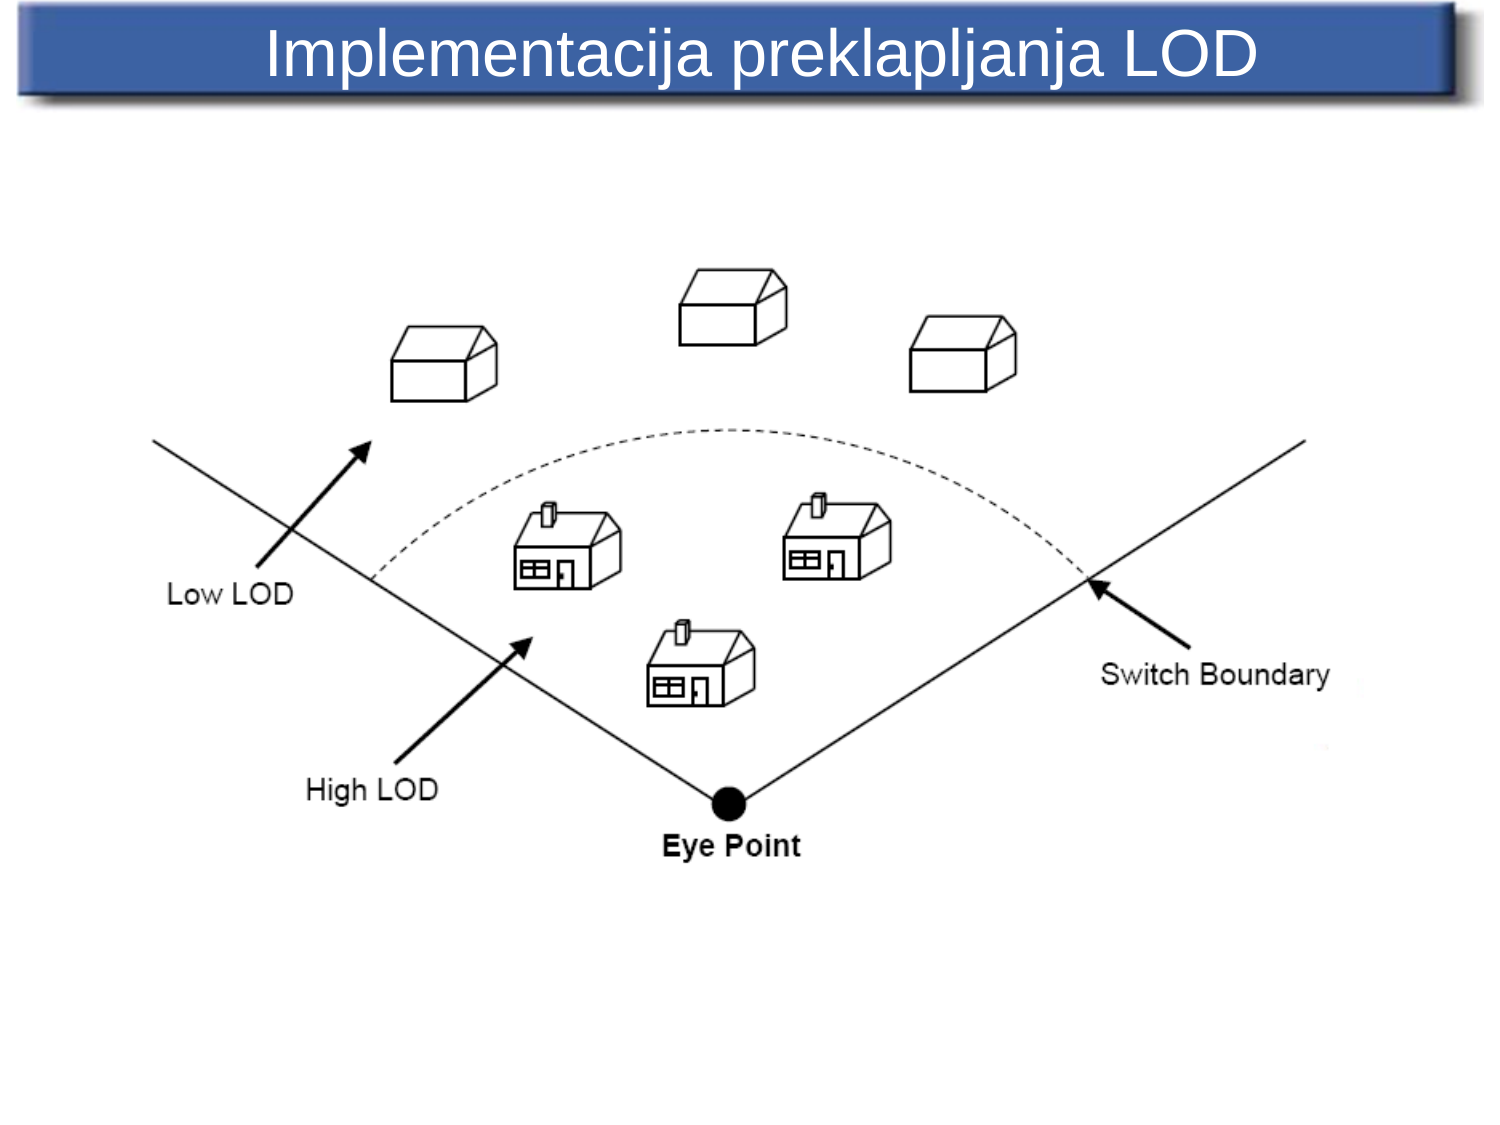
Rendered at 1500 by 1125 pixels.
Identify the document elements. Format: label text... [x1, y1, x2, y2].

title Implementacija preklapljanja LOD [24, 0, 1500, 100]
picture [136, 233, 1364, 892]
picture [16, 0, 1484, 113]
